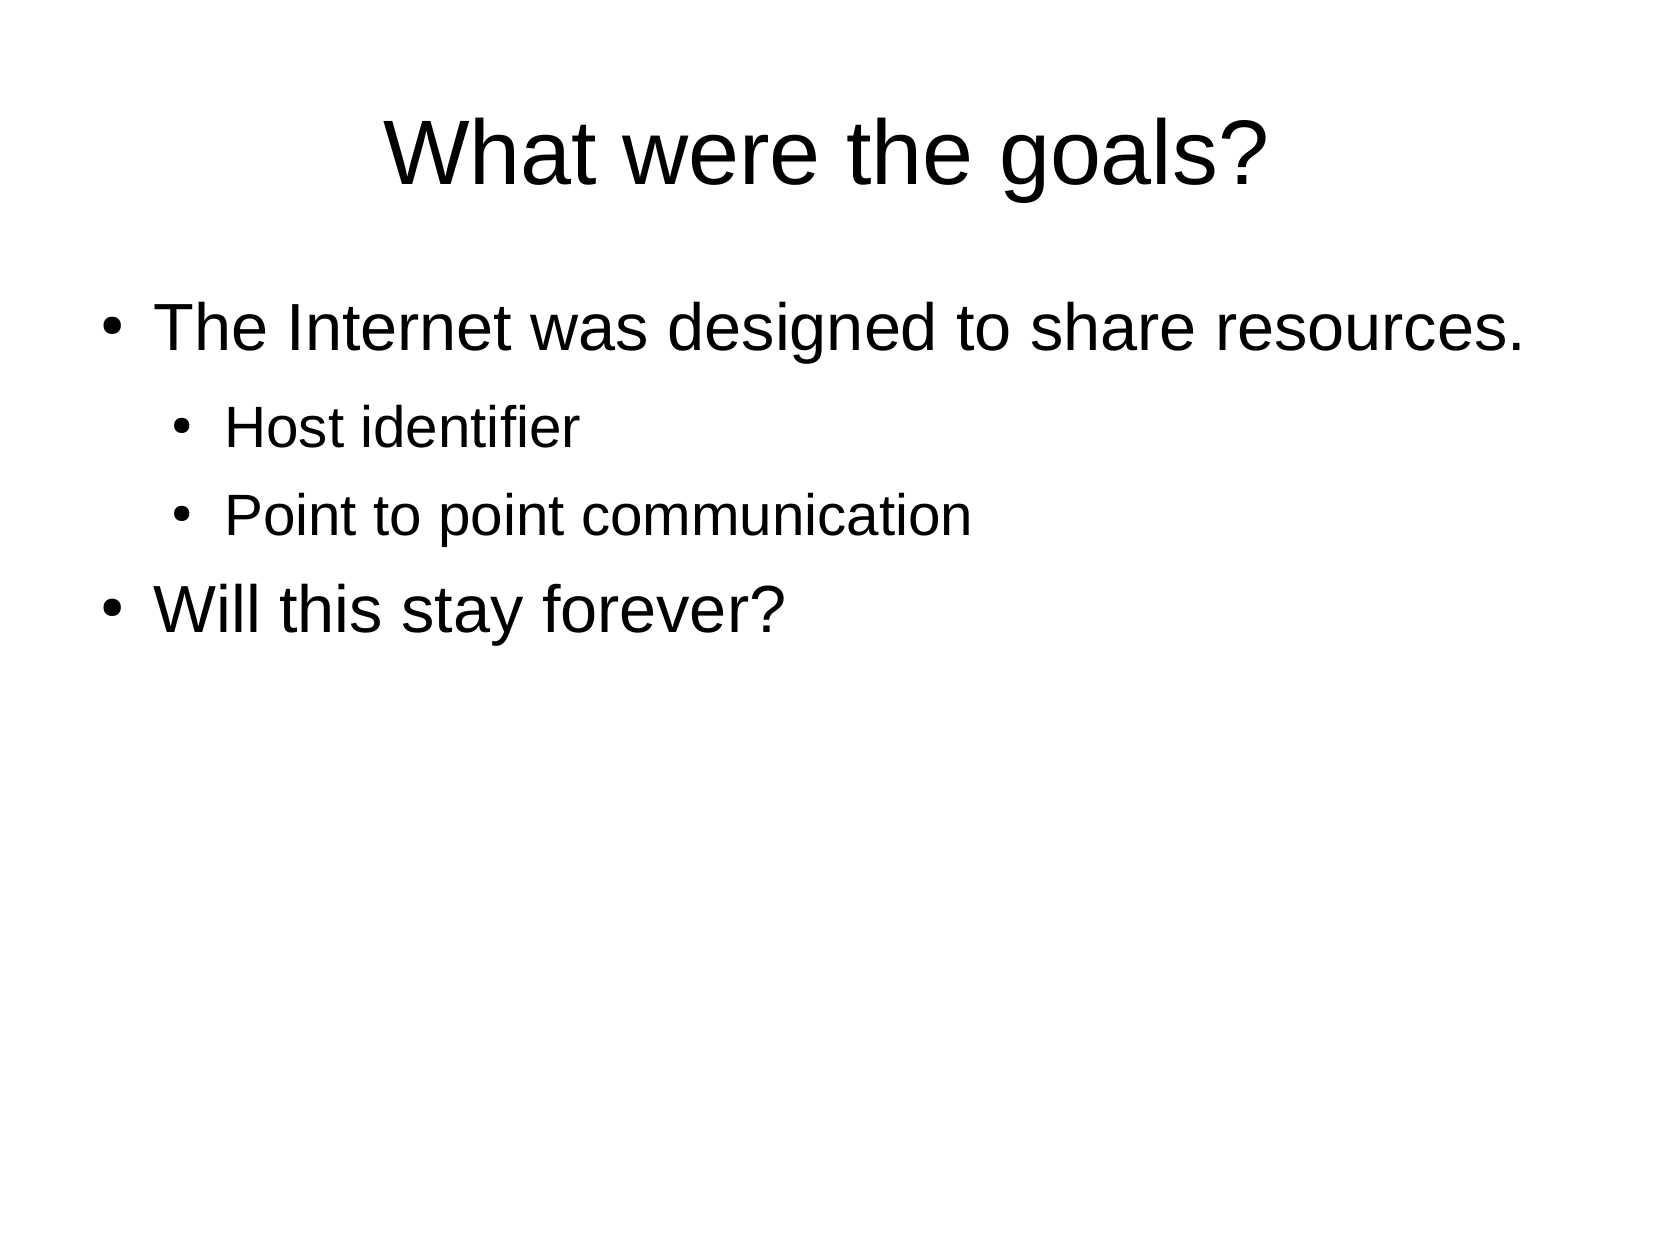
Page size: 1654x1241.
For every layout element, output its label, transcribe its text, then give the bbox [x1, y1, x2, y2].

list The Internet was designed to share resources. Host identifier Point to point communication Will this stay forever? [82, 290, 1571, 1109]
title What were the goals? [82, 56, 1571, 250]
